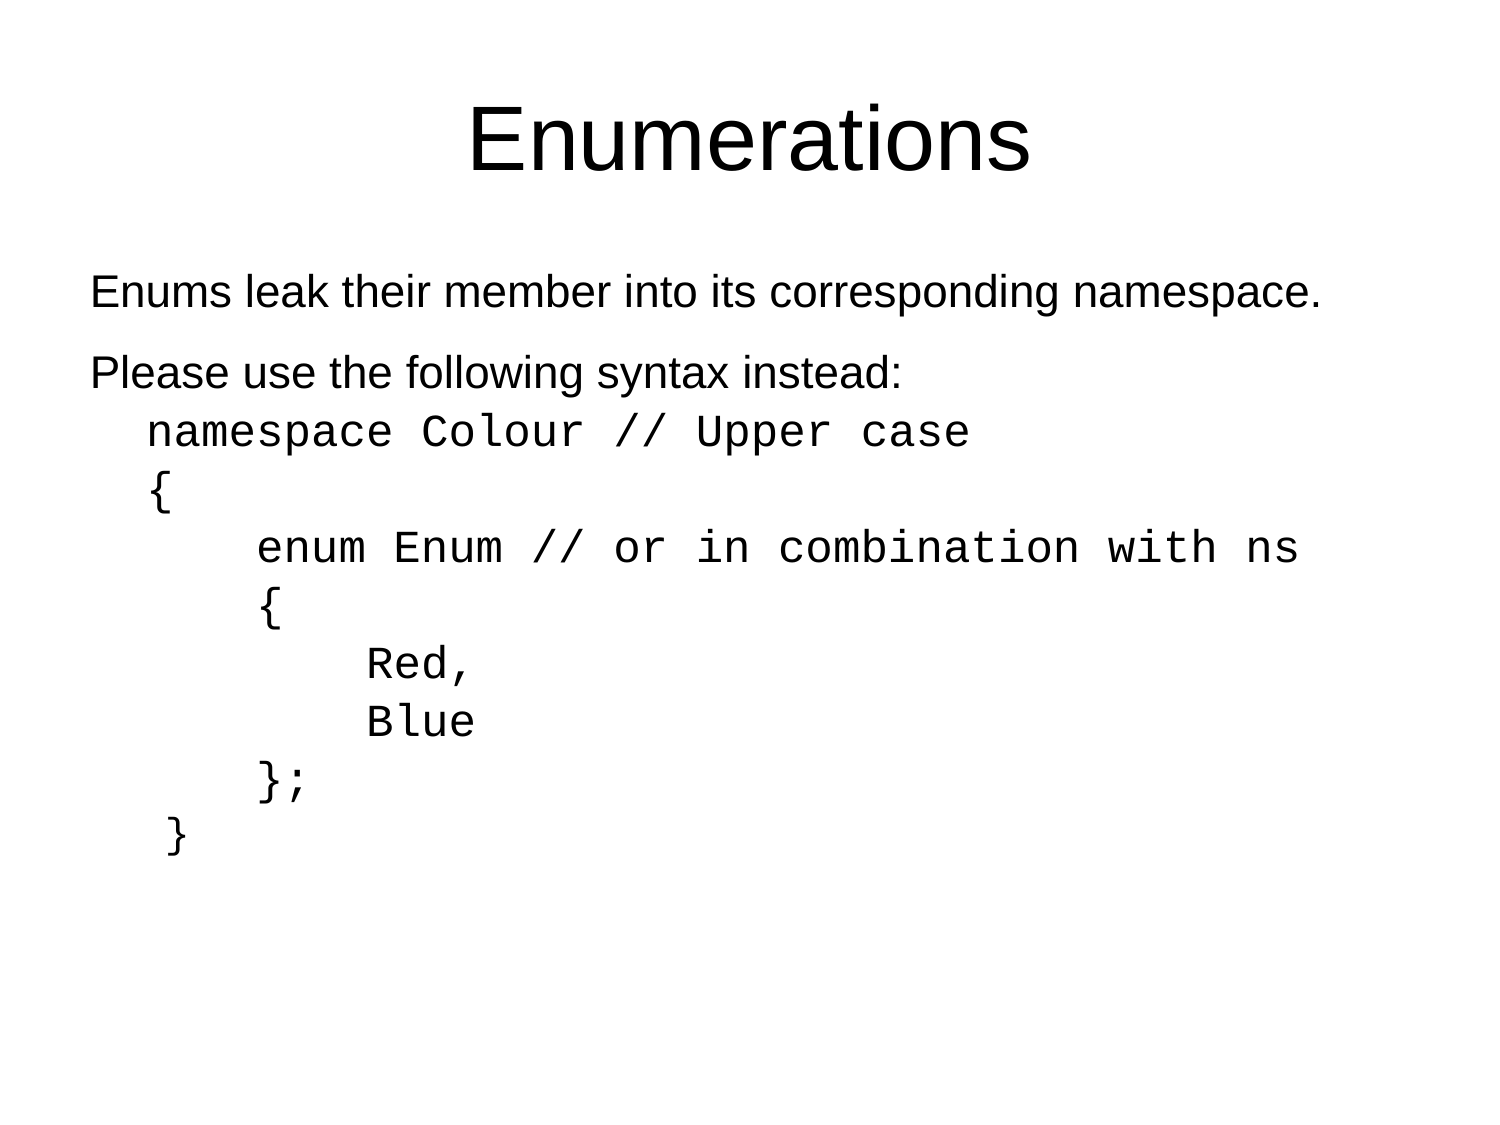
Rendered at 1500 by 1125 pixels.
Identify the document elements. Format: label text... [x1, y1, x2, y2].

list Enums leak their member into its corresponding namespace. Please use the following syntax instead: namespace Colour // Upper case { enum Enum // or in combination with ns { Red, Blue }; } [75, 262, 1426, 1006]
title Enumerations [75, 45, 1426, 233]
